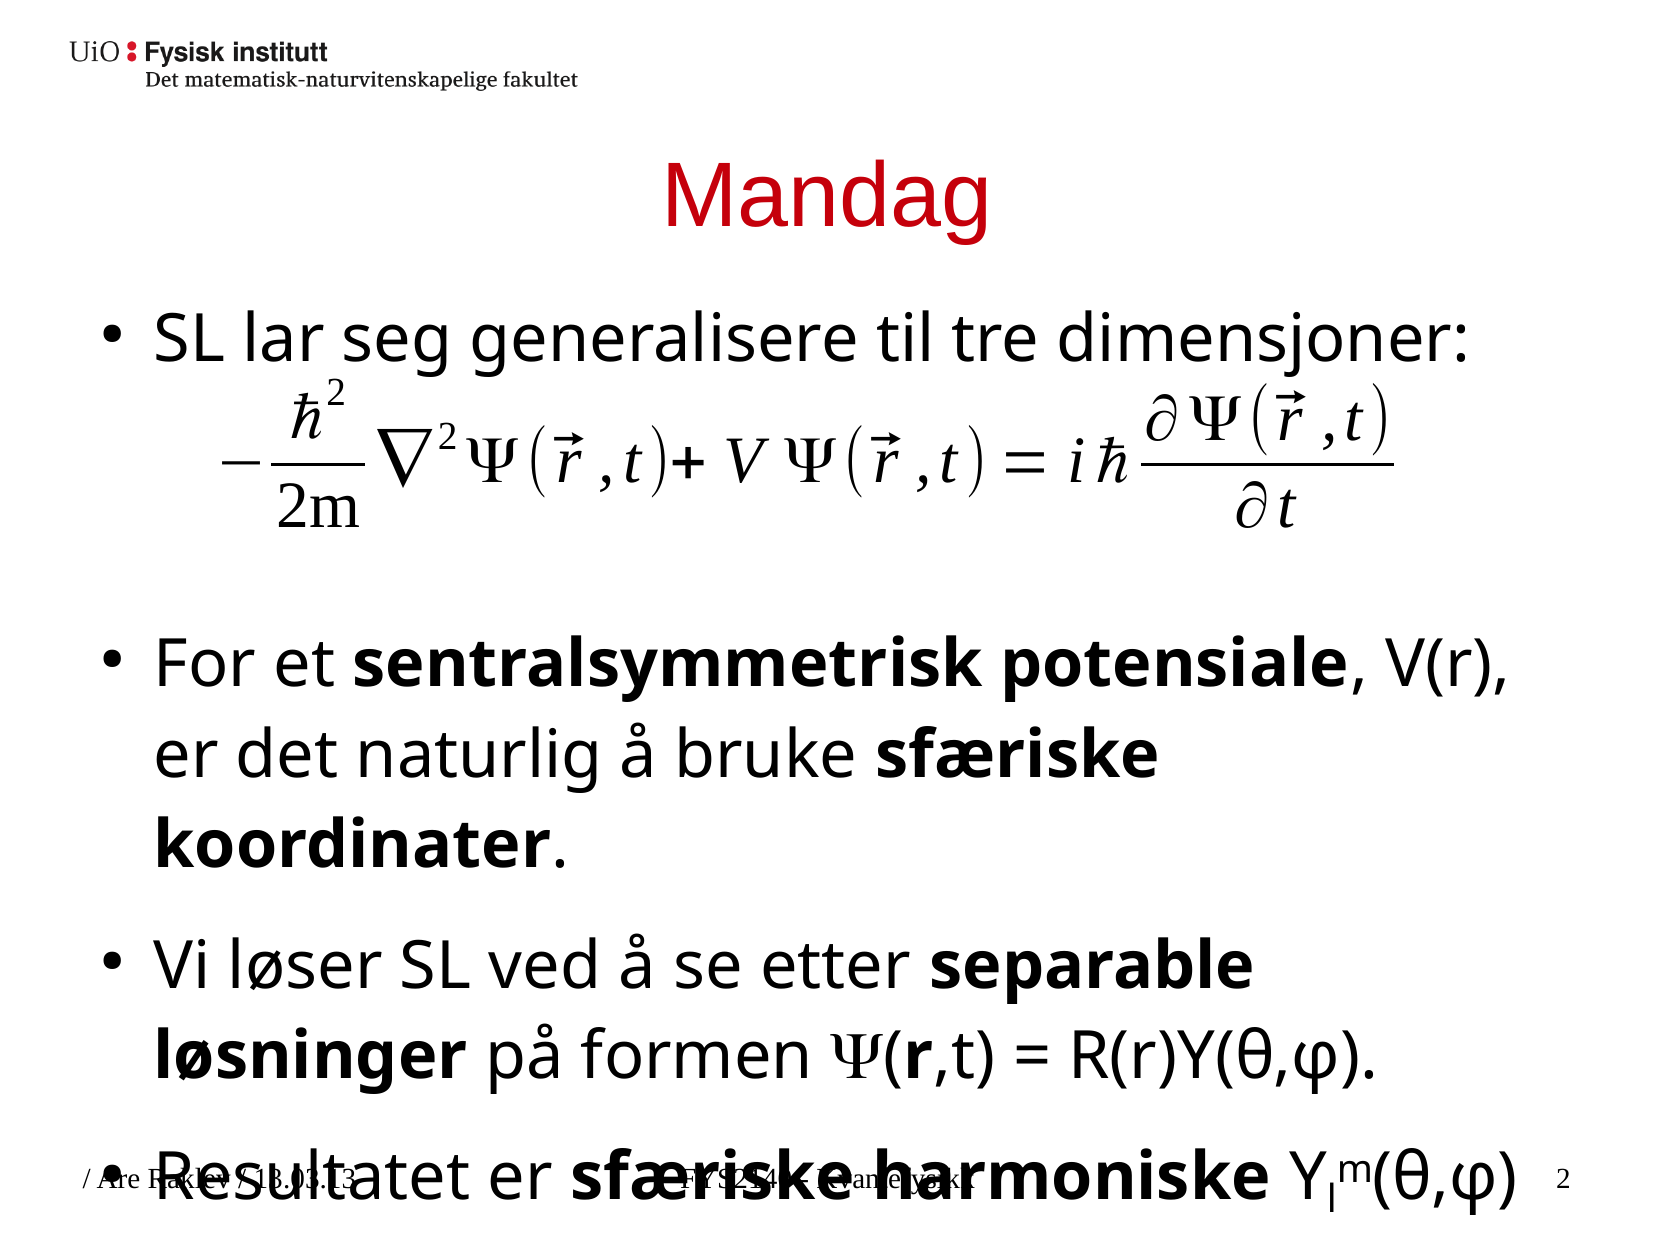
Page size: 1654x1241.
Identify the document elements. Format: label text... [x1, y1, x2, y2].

picture [68, 37, 581, 93]
title Mandag [82, 90, 1571, 290]
list SL lar seg generalisere til tre dimensjoner: For et sentralsymmetrisk potensiale, V(r), er det naturlig å bruke sfæriske koordinater. Vi løser SL ved å se etter separable løsninger på formen Ψ(r,t) = R(r)Y(θ,φ). Resultatet er sfæriske harmoniske Ylm(θ,φ) og en radialligning for R(r). [82, 290, 1576, 1094]
chart [210, 369, 1403, 543]
